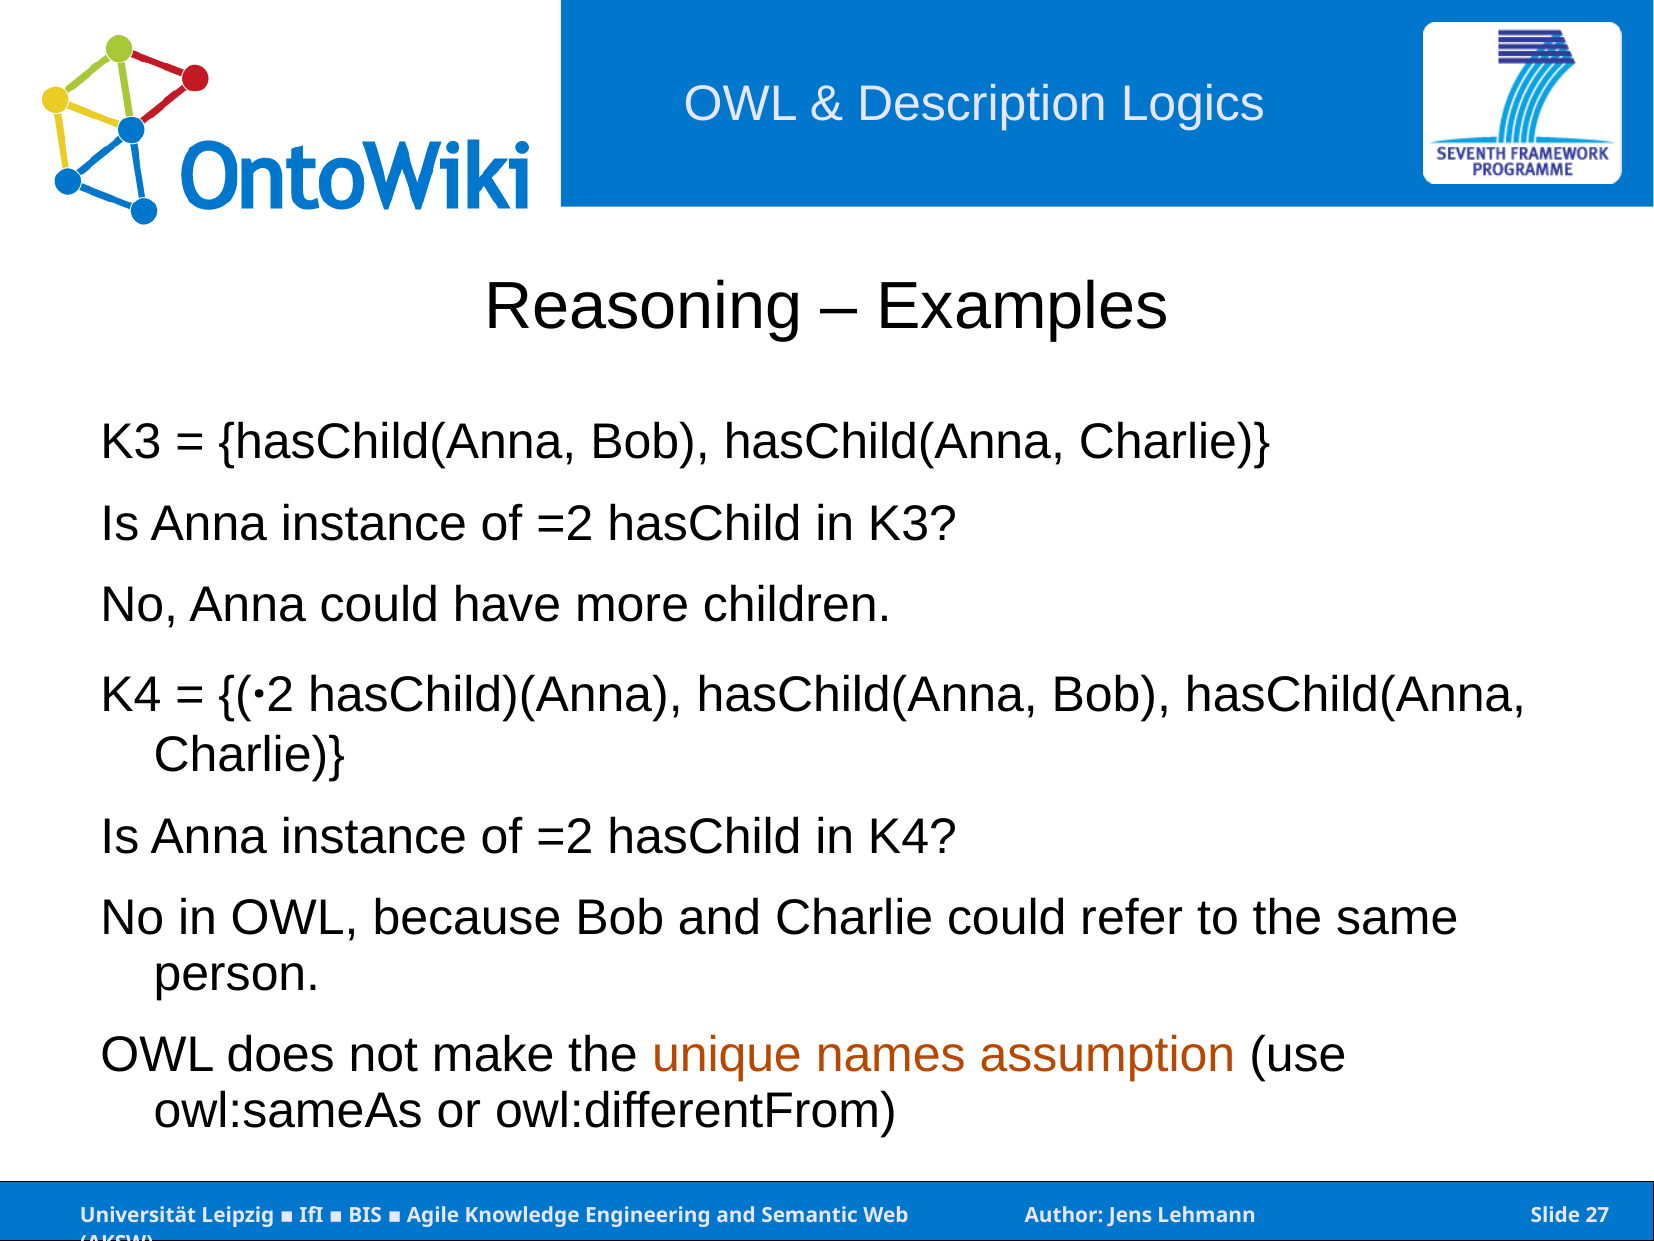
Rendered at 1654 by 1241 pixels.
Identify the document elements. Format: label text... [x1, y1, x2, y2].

title Reasoning – Examples [82, 243, 1571, 368]
picture [41, 34, 532, 231]
list K3 = {hasChild(Anna, Bob), hasChild(Anna, Charlie)} Is Anna instance of =2 hasChild in K3? No, Anna could have more children. K4 = {(·2 hasChild)(Anna), hasChild(Anna, Bob), hasChild(Anna, Charlie)} Is Anna instance of =2 hasChild in K4? No in OWL, because Bob and Charlie could refer to the same person. OWL does not make the unique names assumption (use owl:sameAs or owl:differentFrom) [82, 413, 1571, 1164]
picture [1423, 22, 1622, 184]
